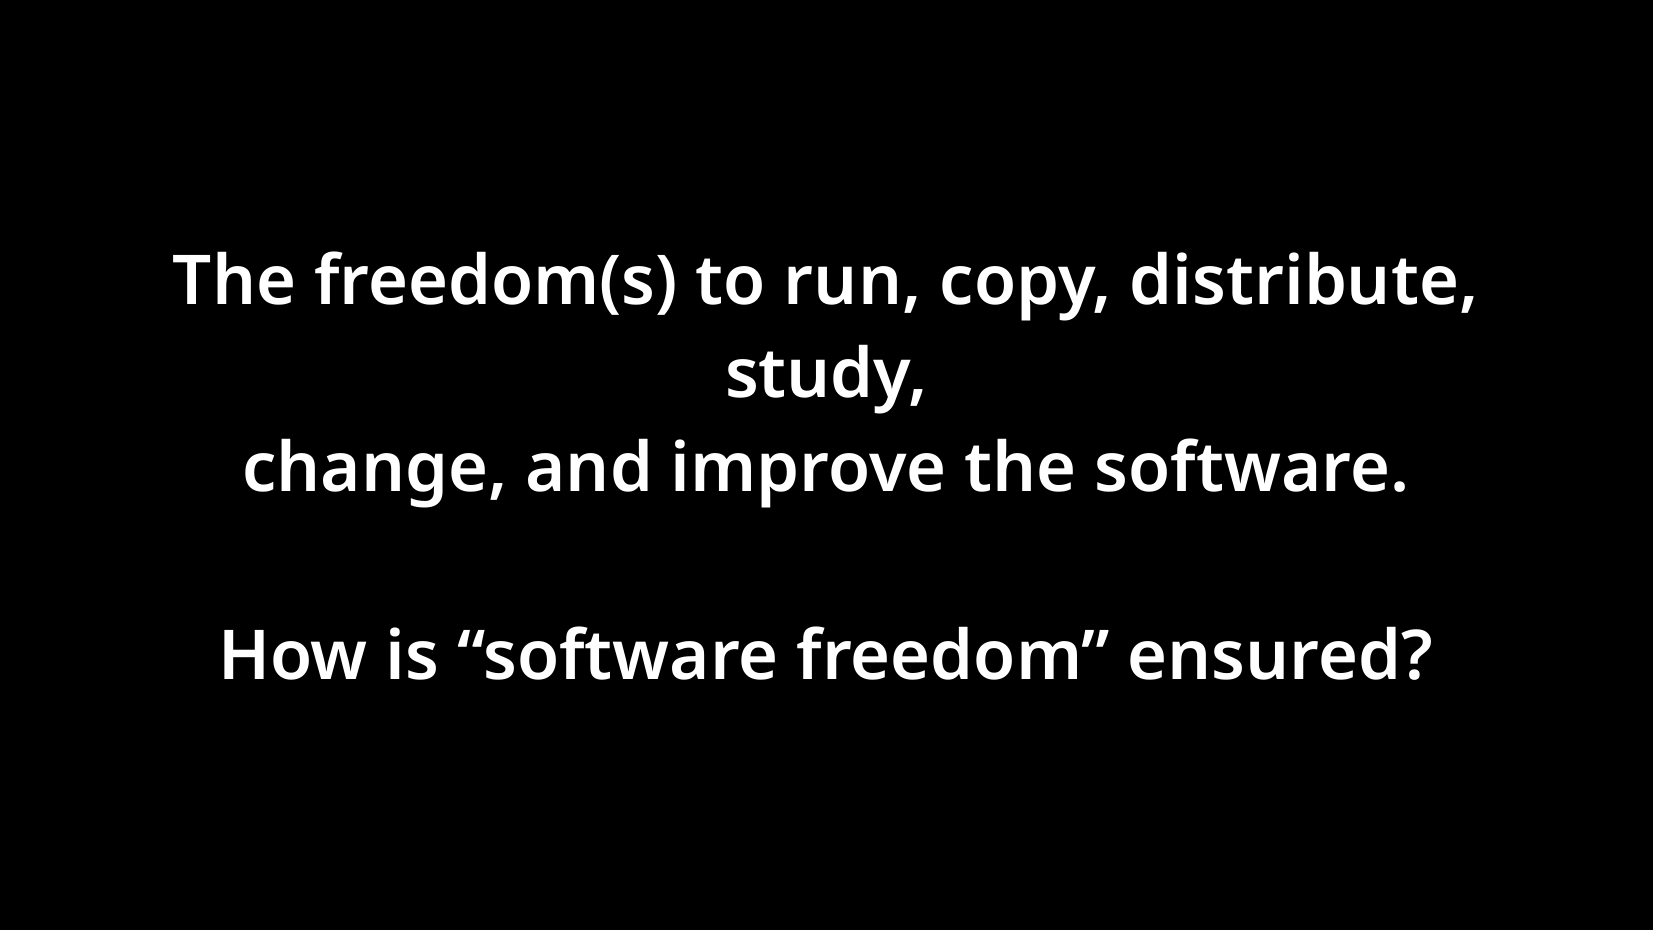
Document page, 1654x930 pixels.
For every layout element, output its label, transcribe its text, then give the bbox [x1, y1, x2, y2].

title The freedom(s) to run, copy, distribute, study, change, and improve the software. How is “software freedom” ensured? [82, 297, 1571, 633]
